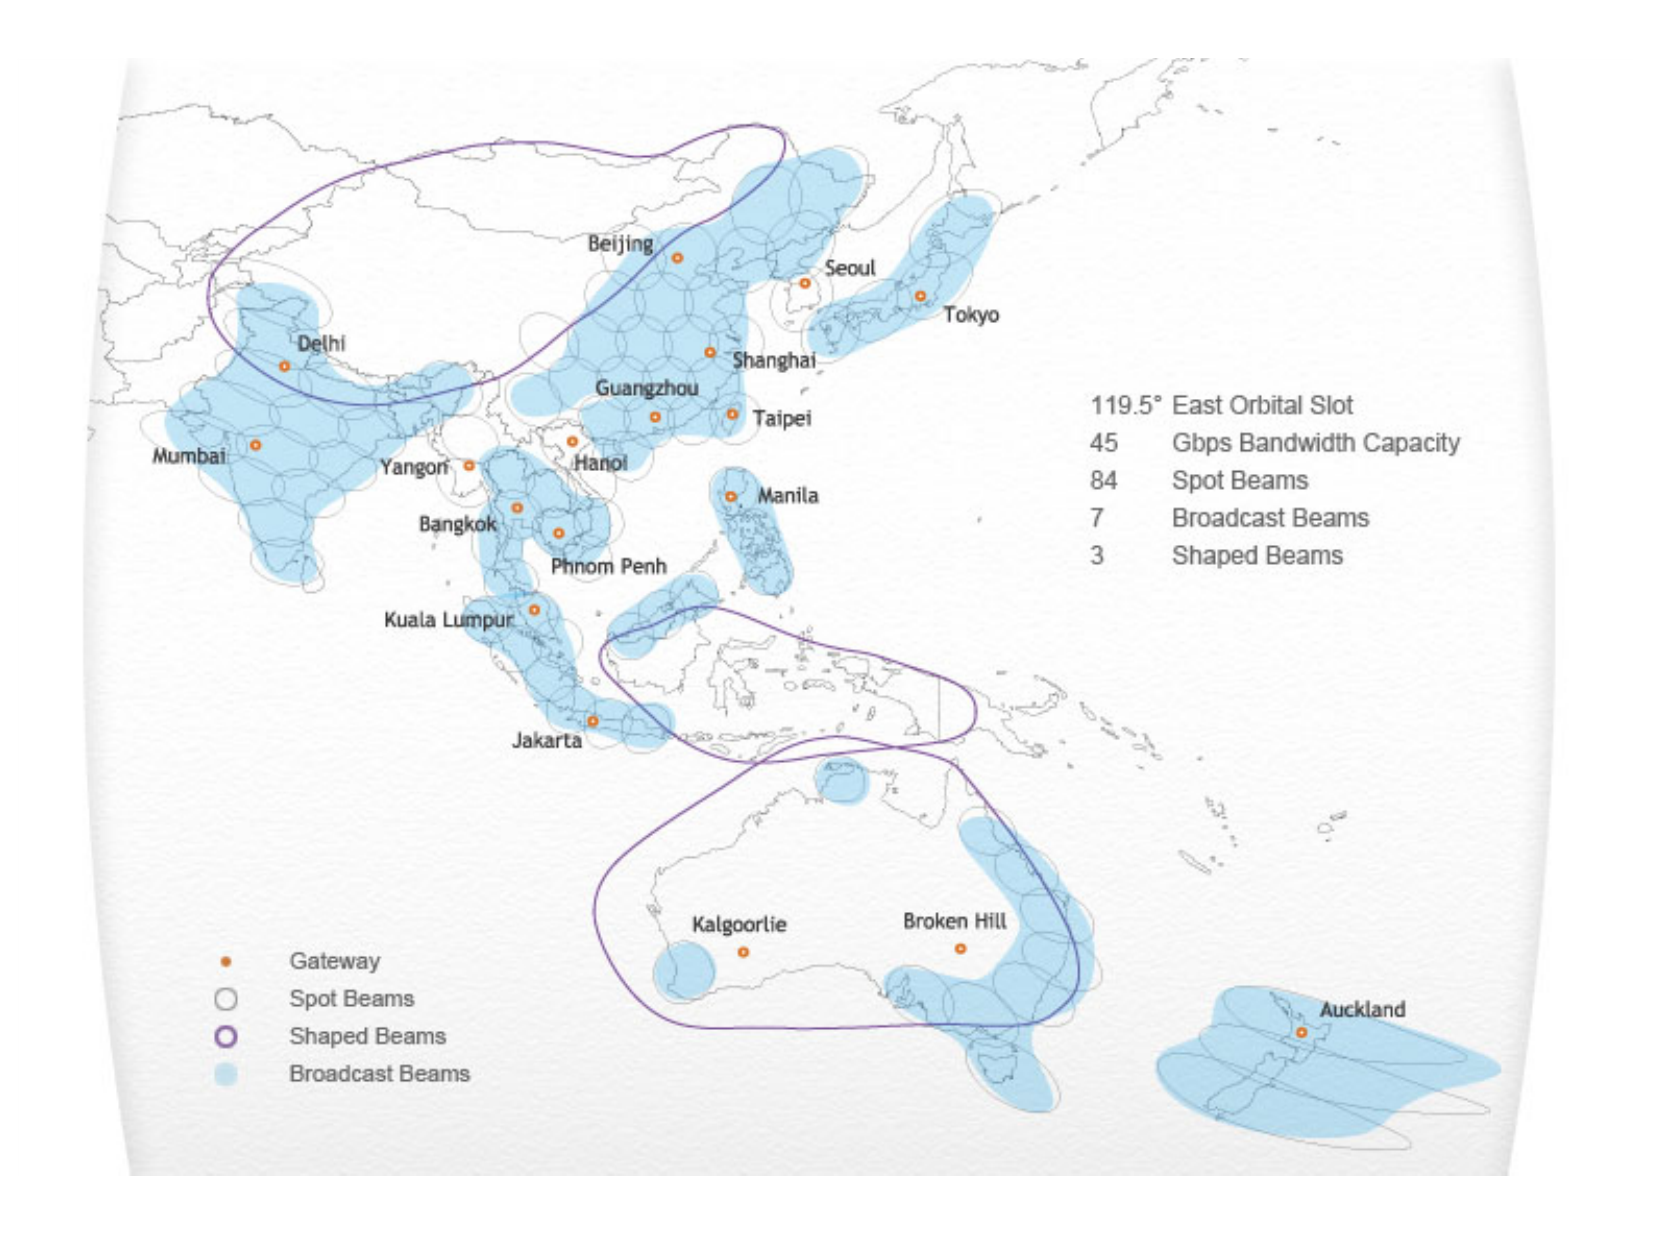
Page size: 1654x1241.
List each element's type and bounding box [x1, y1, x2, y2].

picture [17, 58, 1633, 1176]
